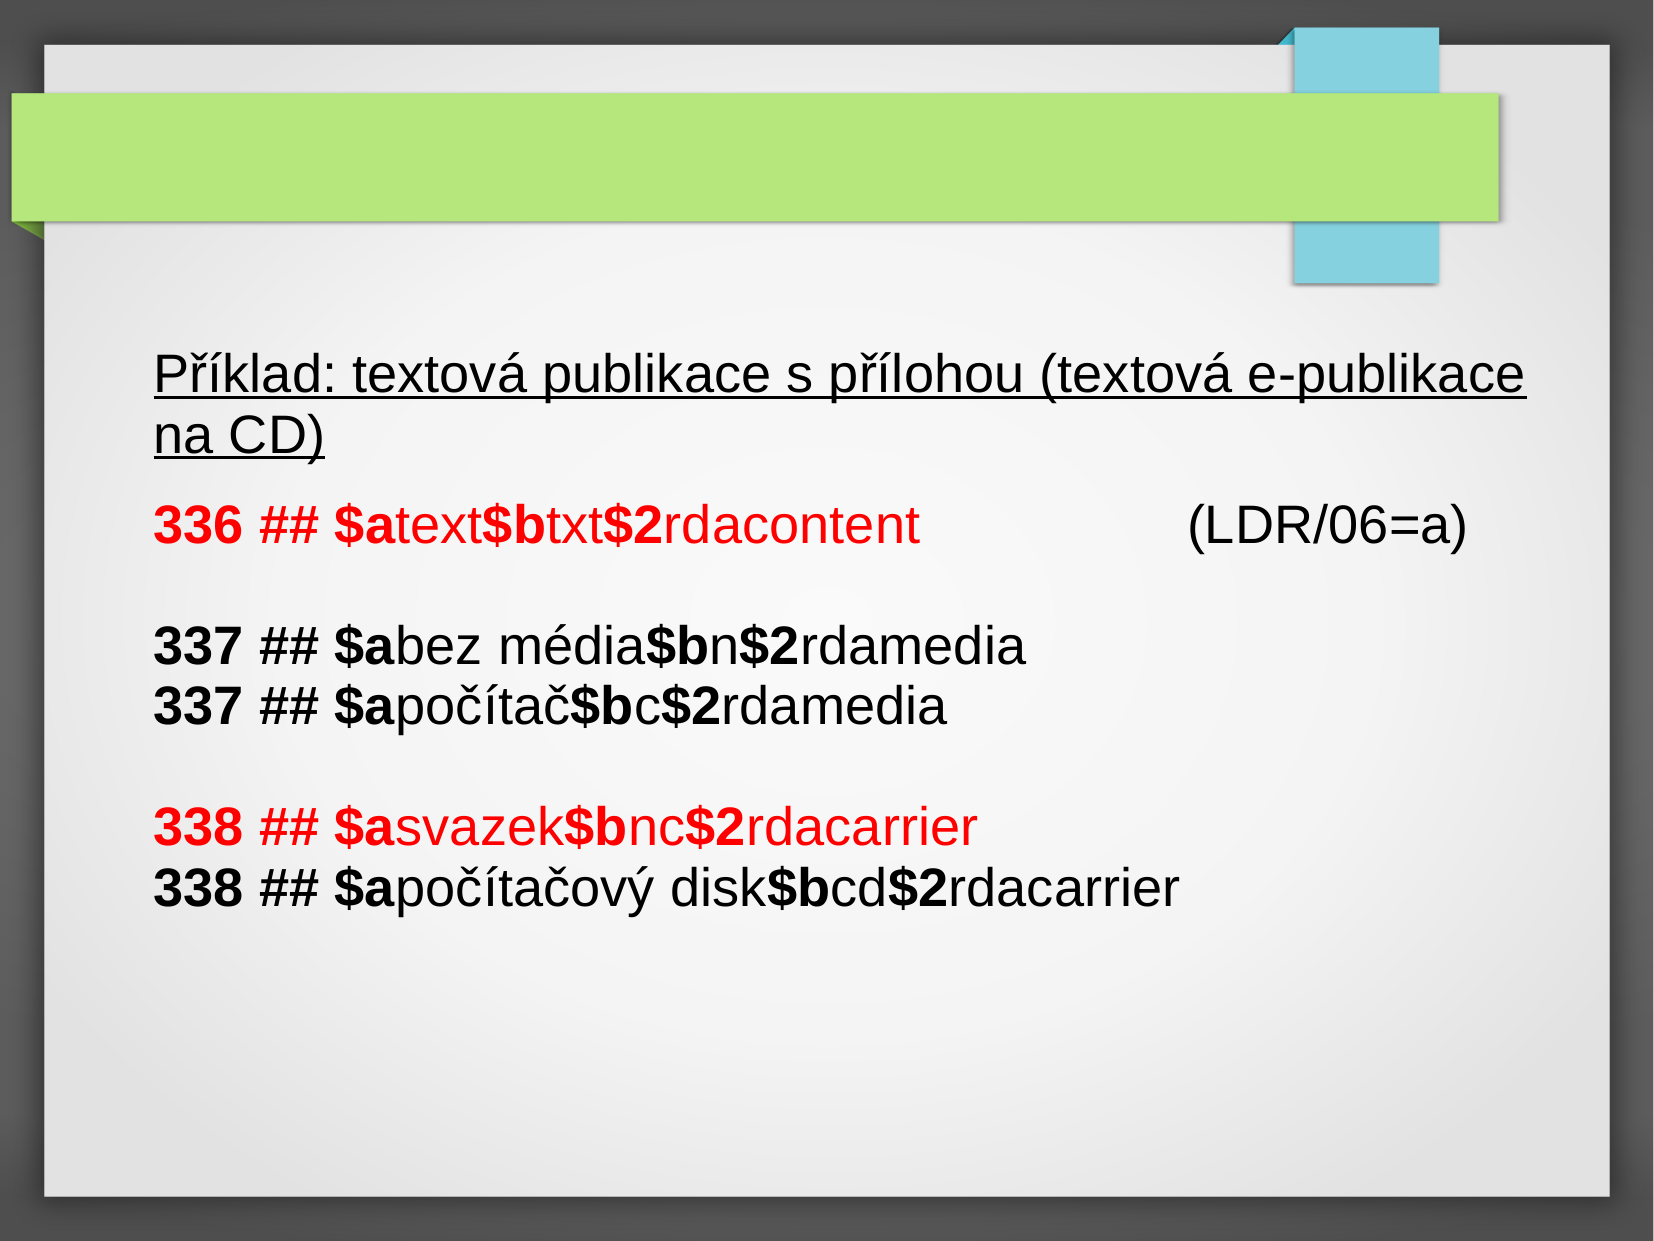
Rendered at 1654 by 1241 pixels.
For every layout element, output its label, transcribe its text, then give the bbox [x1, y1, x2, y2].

picture [0, 0, 1654, 1241]
list Příklad: textová publikace s přílohou (textová e-publikace na CD) 336 ## $atext$btxt$2rdacontent (LDR/06=a) 337 ## $abez média$bn$2rdamedia 337 ## $apočítač$bc$2rdamedia 338 ## $asvazek$bnc$2rdacarrier 338 ## $apočítačový disk$bcd$2rdacarrier [82, 343, 1538, 1063]
